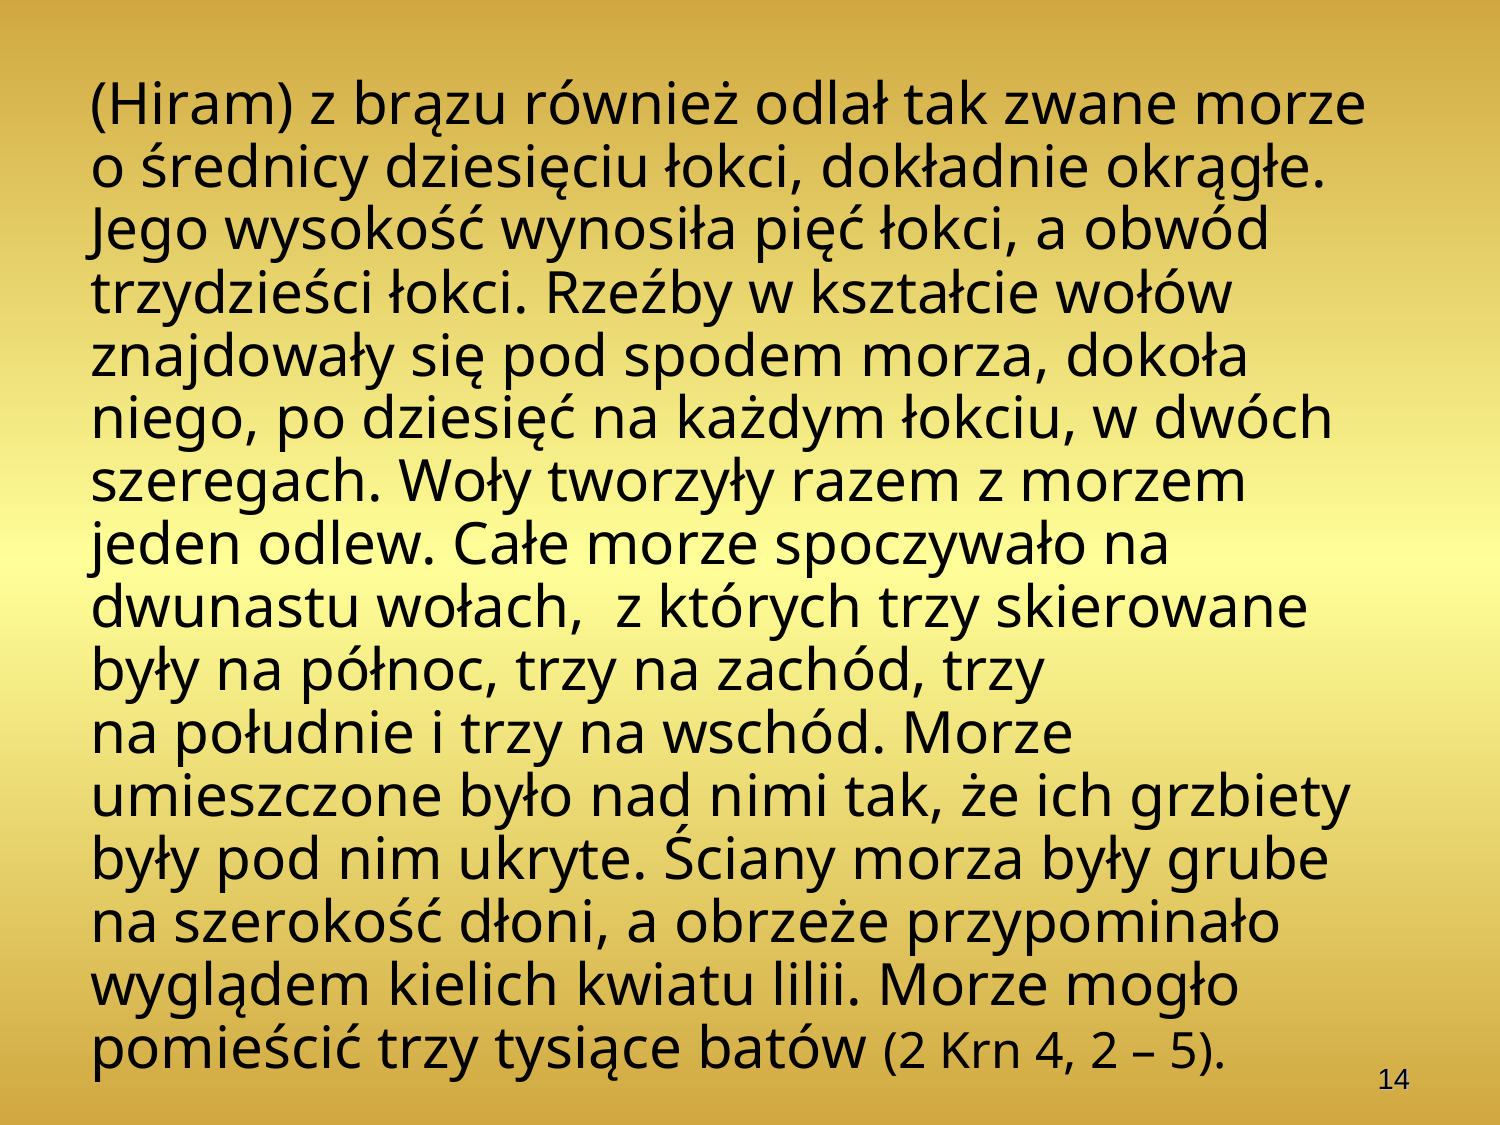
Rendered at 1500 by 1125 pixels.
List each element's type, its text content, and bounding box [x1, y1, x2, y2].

text_box <numer> [1074, 1059, 1426, 1103]
list (Hiram) z brązu również odlał tak zwane morze o średnicy dziesięciu łokci, dokładnie okrągłe. Jego wysokość wynosiła pięć łokci, a obwód trzydzieści łokci. Rzeźby w kształcie wołów znajdowały się pod spodem morza, dokoła niego, po dziesięć na każdym łokciu, w dwóch szeregach. Woły tworzyły razem z morzem jeden odlew. Całe morze spoczywało na dwunastu wołach, z których trzy skierowane były na północ, trzy na zachód, trzy na południe i trzy na wschód. Morze umieszczone było nad nimi tak, że ich grzbiety były pod nim ukryte. Ściany morza były grube na szerokość dłoni, a obrzeże przypominało wyglądem kielich kwiatu lilii. Morze mogło pomieścić trzy tysiące batów (2 Krn 4, 2 – 5). [75, 66, 1426, 1059]
